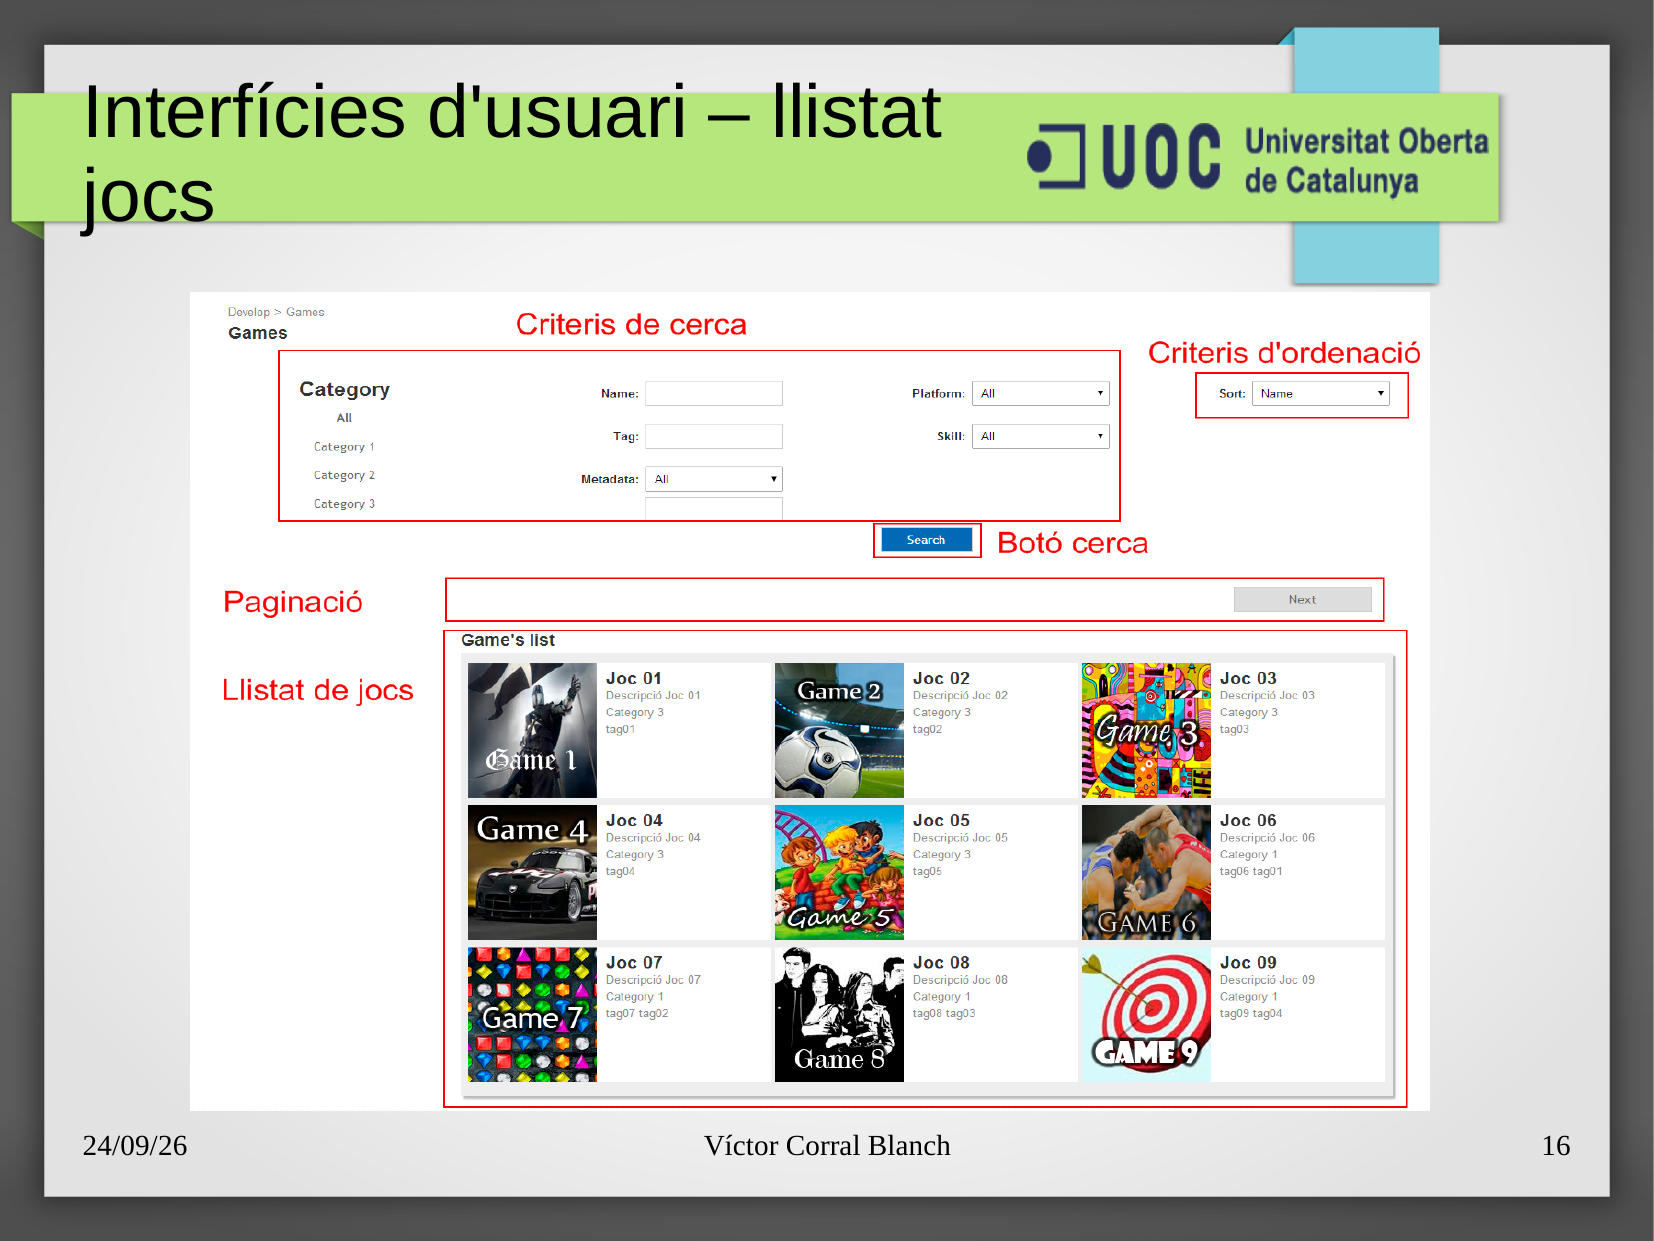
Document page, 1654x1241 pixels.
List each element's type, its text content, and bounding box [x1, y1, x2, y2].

title Interfícies d'usuari – llistat jocs [82, 69, 1016, 238]
picture [0, 0, 1654, 1241]
